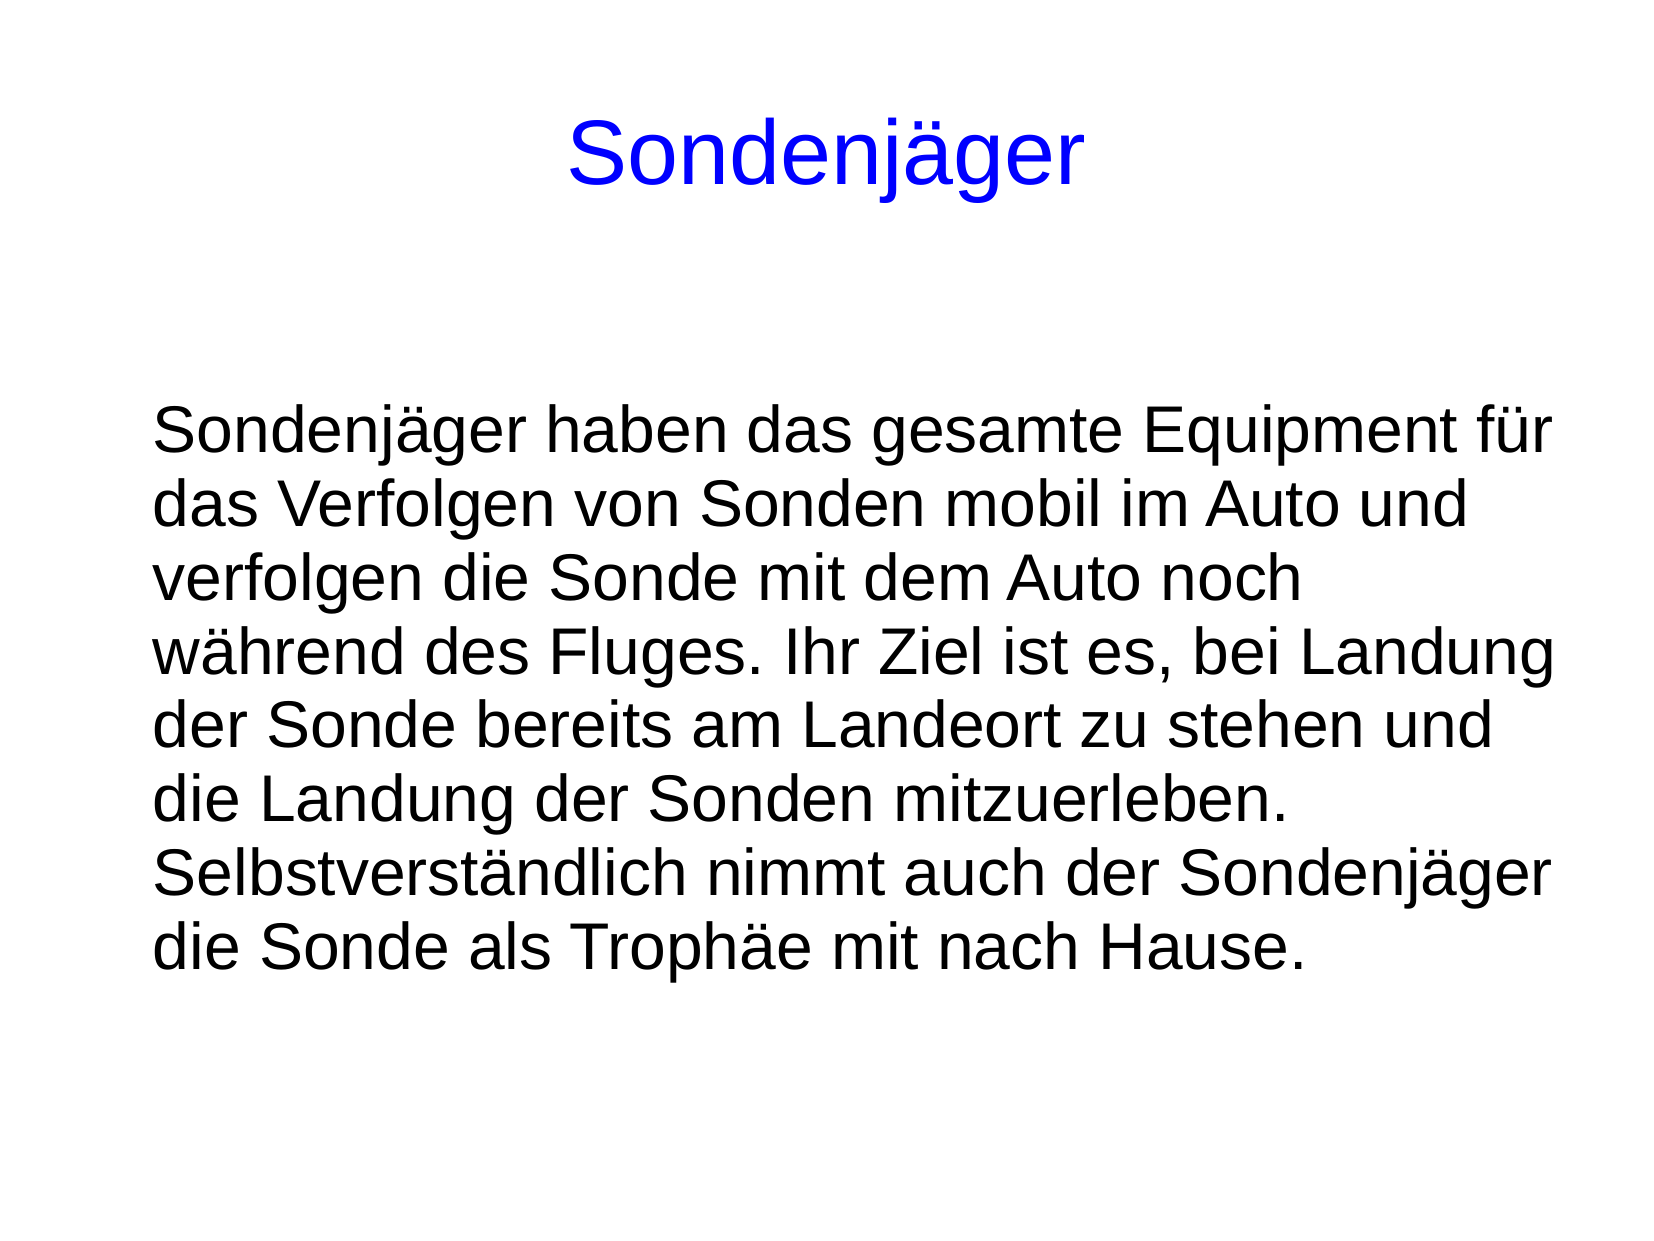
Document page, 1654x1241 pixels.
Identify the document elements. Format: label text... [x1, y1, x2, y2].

list Sondenjäger haben das gesamte Equipment für das Verfolgen von Sonden mobil im Auto und verfolgen die Sonde mit dem Auto noch während des Fluges. Ihr Ziel ist es, bei Landung der Sonde bereits am Landeort zu stehen und die Landung der Sonden mitzuerleben. Selbstverständlich nimmt auch der Sondenjäger die Sonde als Trophäe mit nach Hause. [82, 290, 1571, 1010]
title Sondenjäger [82, 49, 1571, 257]
